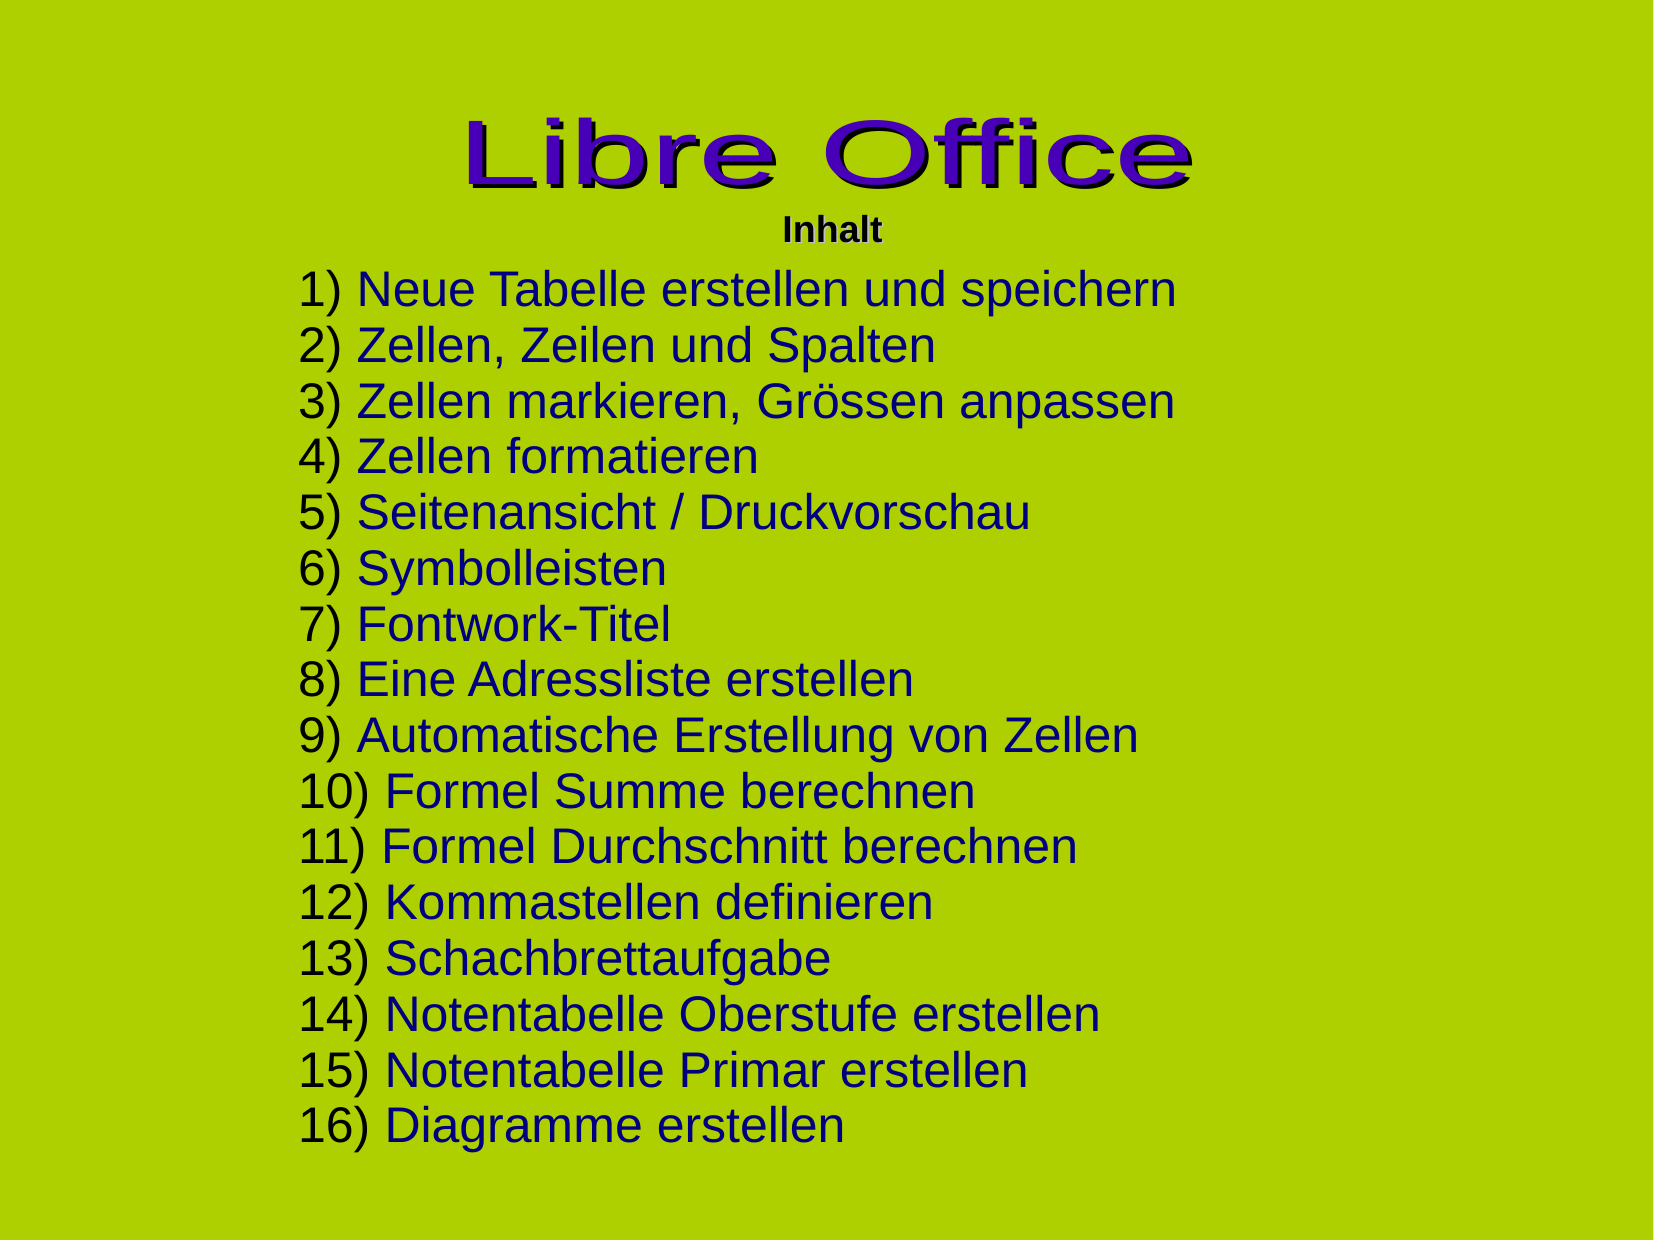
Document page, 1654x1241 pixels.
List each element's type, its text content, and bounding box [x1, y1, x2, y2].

text_box Inhalt [460, 200, 1205, 259]
title Libre Office [82, 49, 1571, 257]
text_box 1) Neue Tabelle erstellen und speichern 2) Zellen, Zeilen und Spalten 3) Zellen markieren, Grössen anpassen 4) Zellen formatieren 5) Seitenansicht / Druckvorschau 6) Symbolleisten 7) Fontwork-Titel 8) Eine Adressliste erstellen 9) Automatische Erstellung von Zellen 10) Formel Summe berechnen 11) Formel Durchschnitt berechnen 12) Kommastellen definieren 13) Schachbrettaufgabe 14) Notentabelle Oberstufe erstellen 15) Notentabelle Primar erstellen 16) Diagramme erstellen [283, 253, 1430, 1212]
